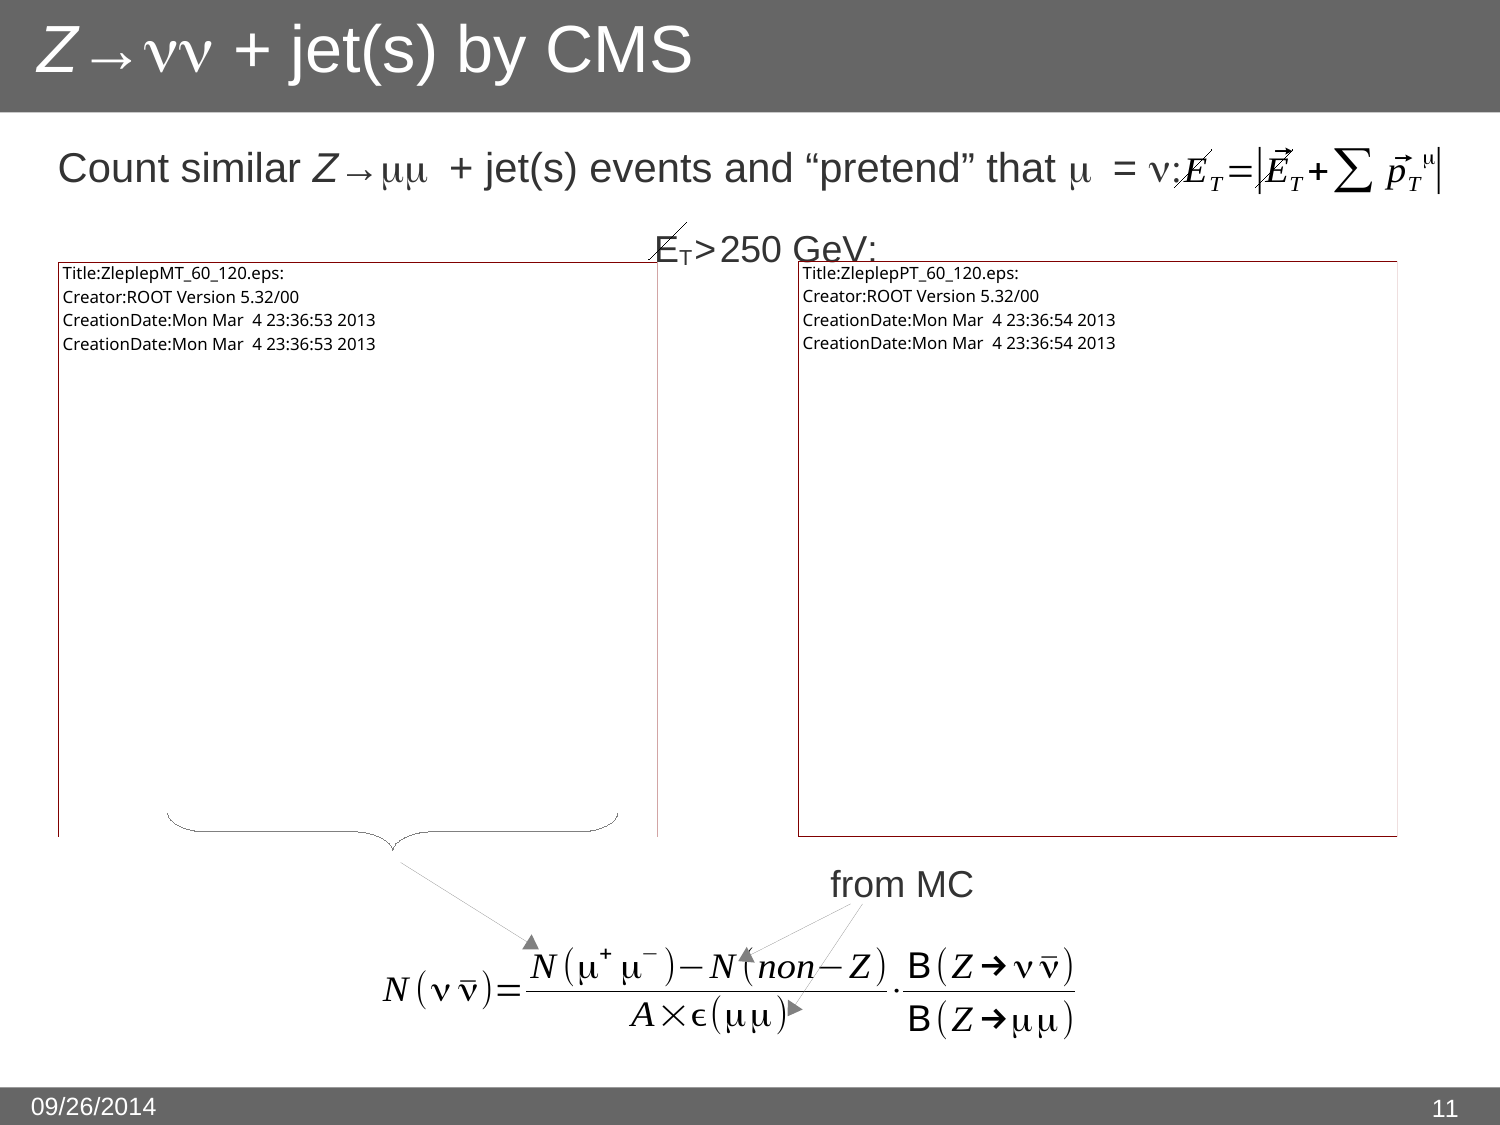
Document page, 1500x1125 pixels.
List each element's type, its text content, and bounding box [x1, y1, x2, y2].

title Z→nn + jet(s) by CMS [37, 0, 1238, 113]
picture [797, 260, 1398, 837]
text_box Count similar Z→mm + jet(s) events and “pretend” that m = n: [57, 140, 1457, 195]
text_box from MC [830, 860, 981, 908]
picture [57, 260, 658, 837]
chart [375, 941, 1084, 1042]
chart [1175, 145, 1454, 197]
text_box ET > 250 GeV: [654, 222, 888, 277]
